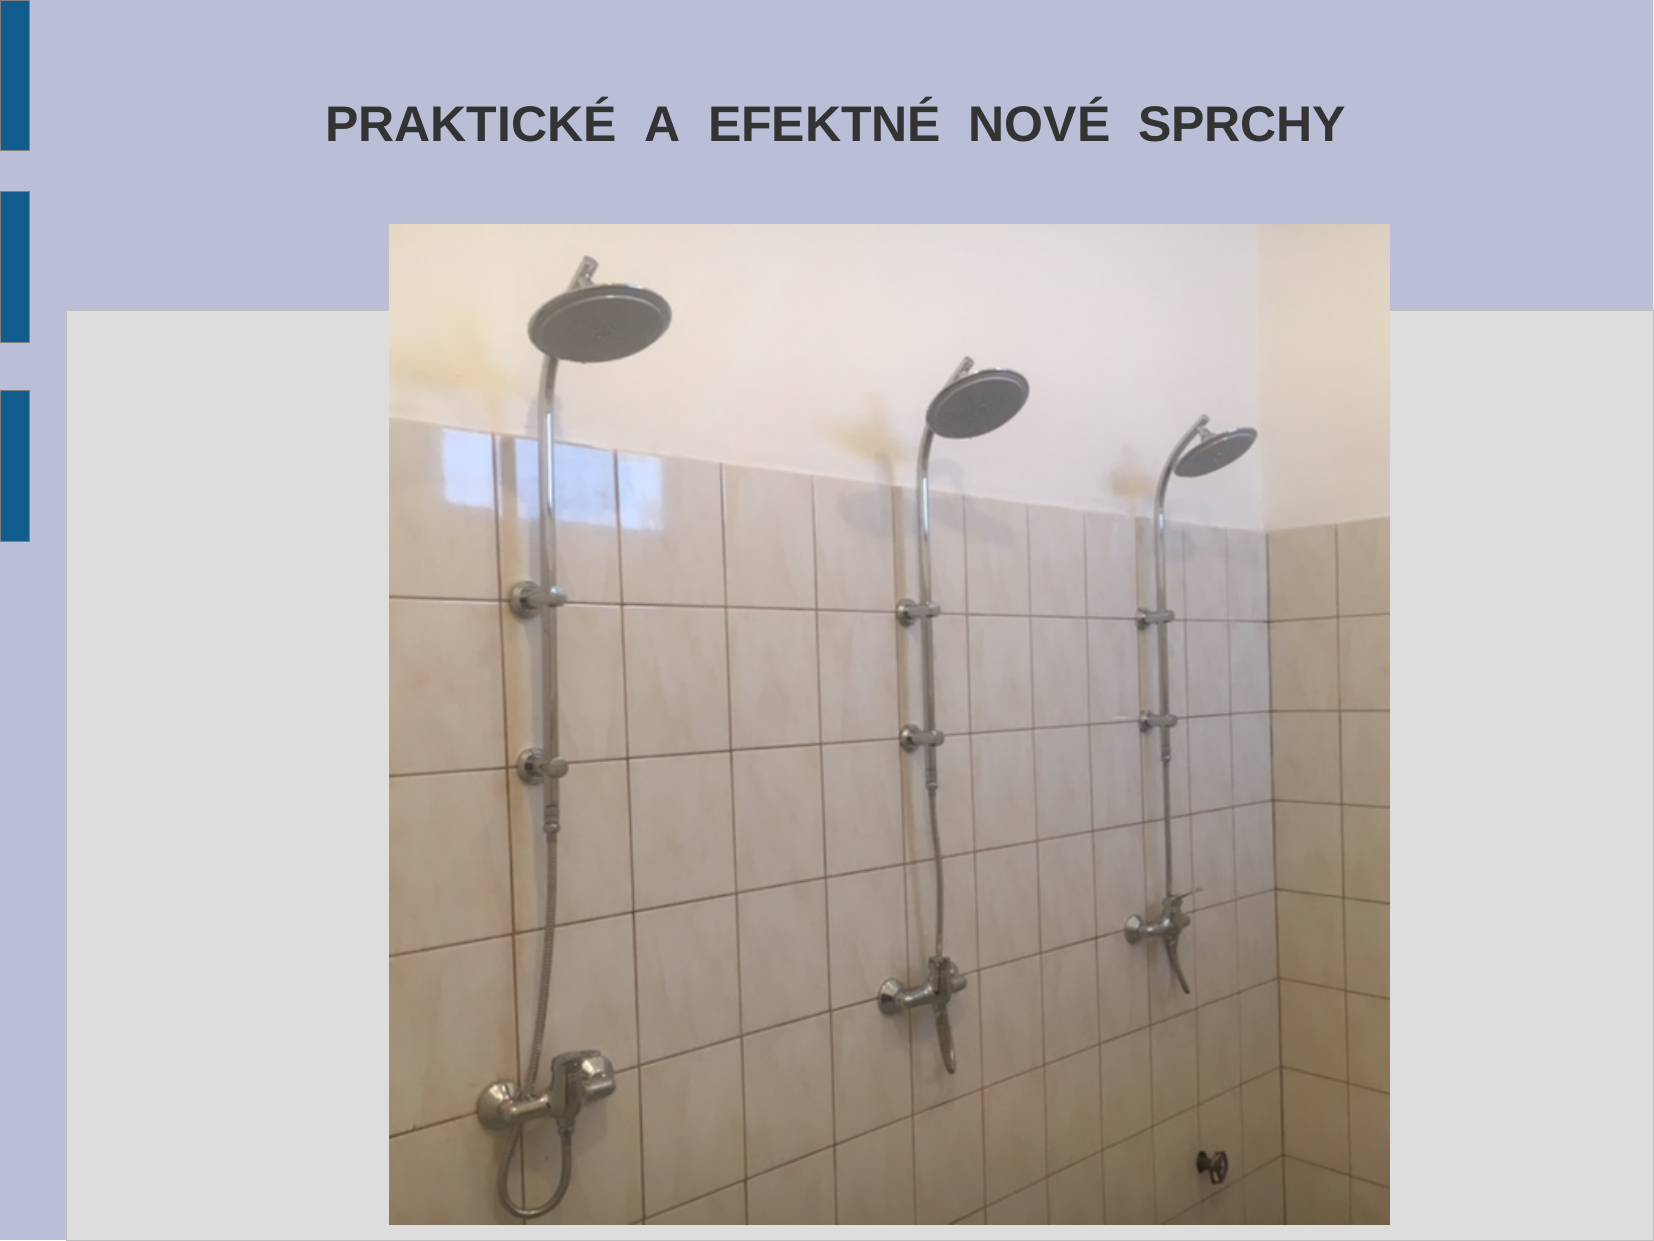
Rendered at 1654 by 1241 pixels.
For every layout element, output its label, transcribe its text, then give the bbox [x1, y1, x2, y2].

picture [389, 224, 1390, 1225]
title PRAKTICKÉ A EFEKTNÉ NOVÉ SPRCHY [129, 47, 1542, 201]
